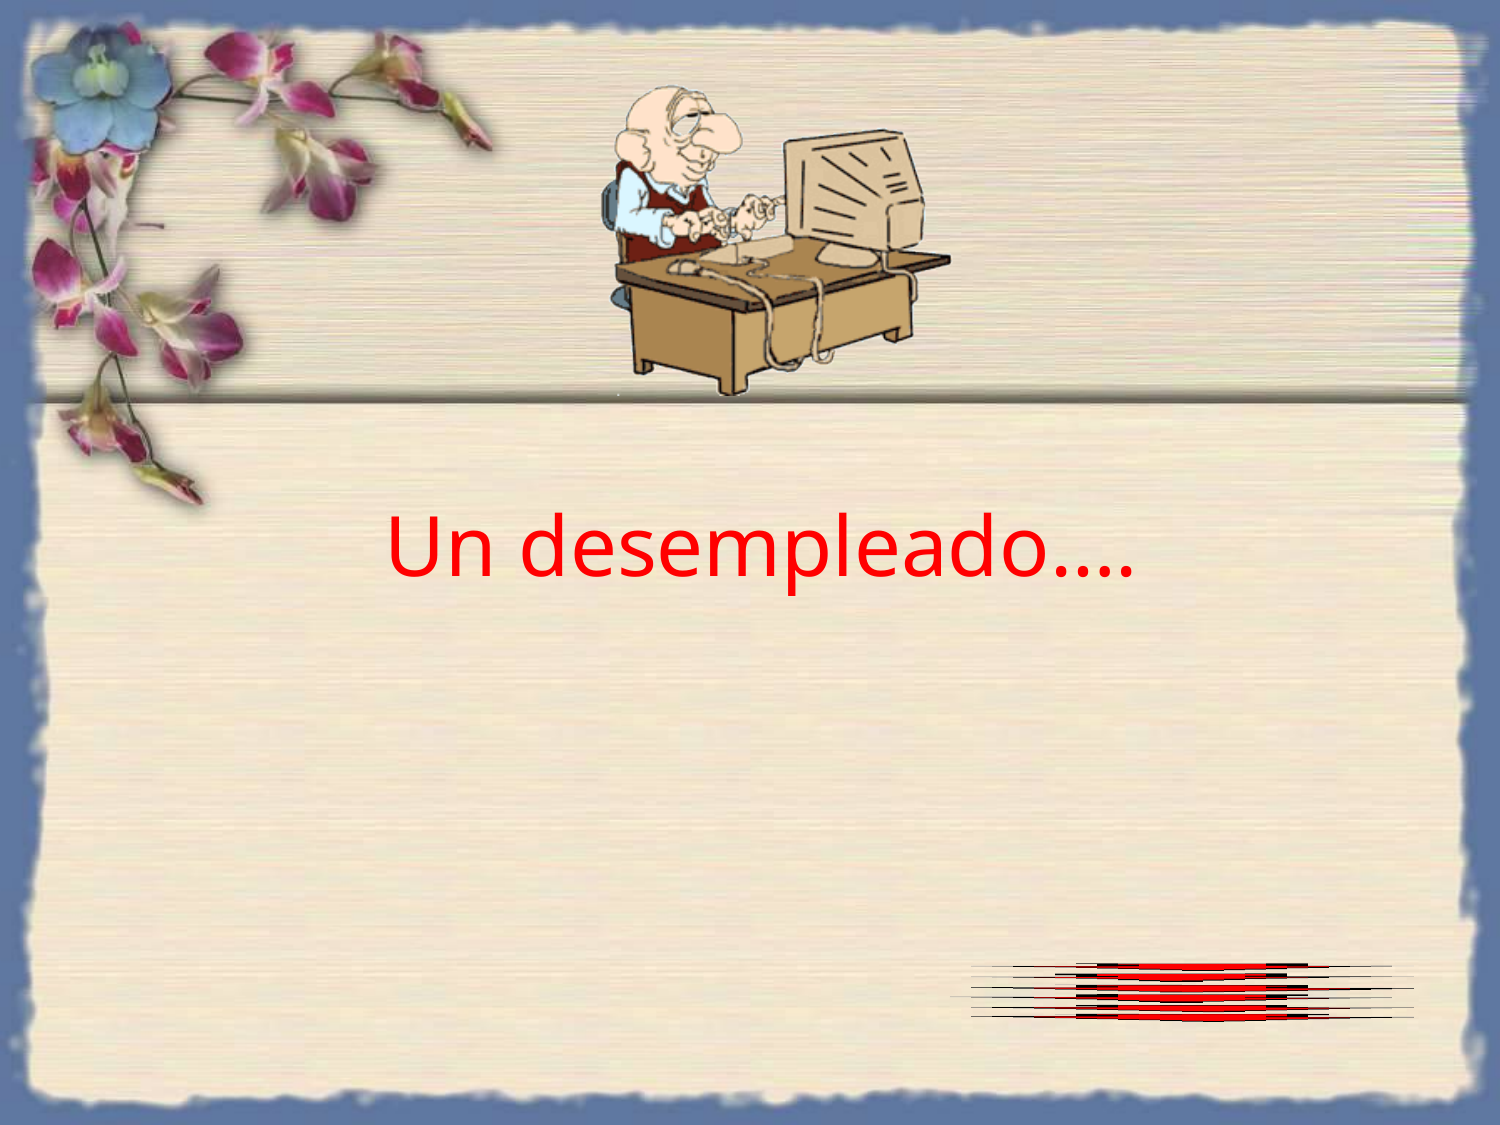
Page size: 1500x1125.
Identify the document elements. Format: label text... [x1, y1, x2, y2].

picture [0, 0, 1500, 1125]
title Un desempleado…. [123, 479, 1399, 598]
